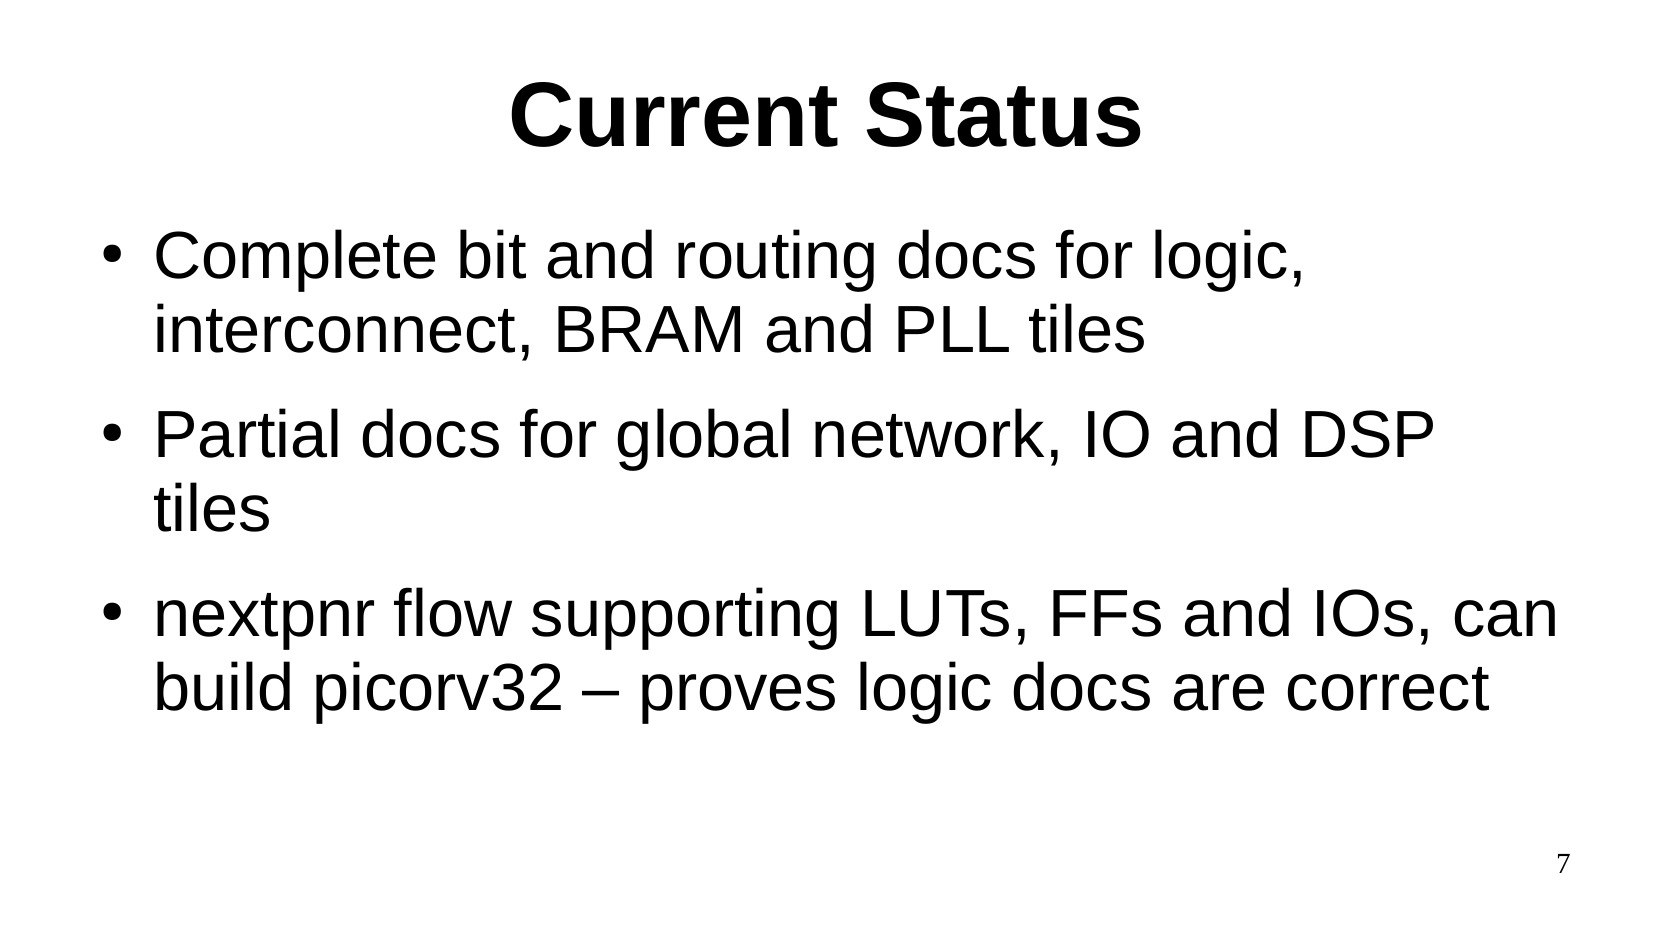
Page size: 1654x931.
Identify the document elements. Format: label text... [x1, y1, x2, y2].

title Current Status [82, 37, 1571, 193]
list Complete bit and routing docs for logic, interconnect, BRAM and PLL tiles Partial docs for global network, IO and DSP tiles nextpnr flow supporting LUTs, FFs and IOs, can build picorv32 – proves logic docs are correct [82, 217, 1571, 758]
